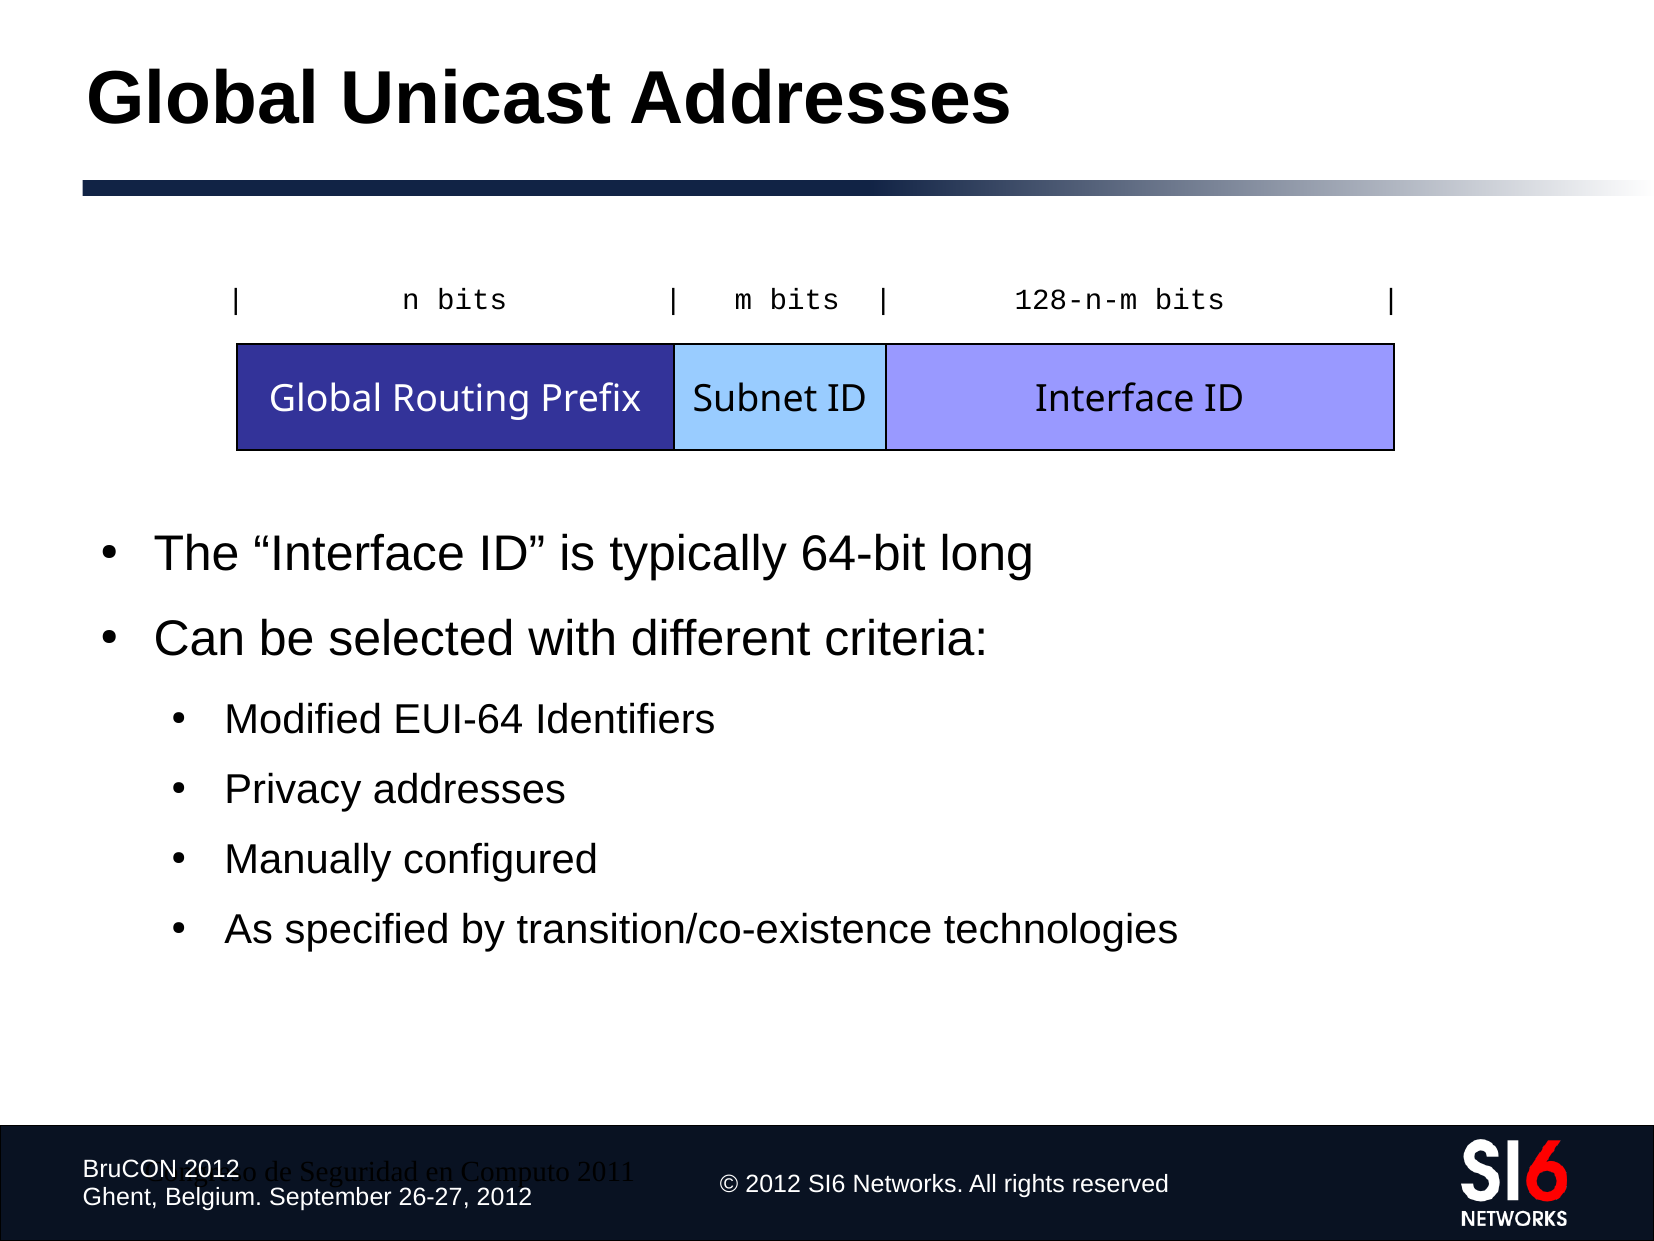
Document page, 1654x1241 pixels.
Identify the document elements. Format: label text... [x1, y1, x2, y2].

picture [1461, 1139, 1567, 1226]
text_box Global Routing Prefix [236, 343, 673, 450]
text_box Subnet ID [673, 343, 886, 450]
list The “Interface ID” is typically 64-bit long Can be selected with different criteria: Modified EUI-64 Identifiers Privacy addresses Manually configured As specified by transition/co-existence technologies [82, 525, 1571, 1109]
text_box Interface ID [886, 343, 1394, 450]
text_box | n bits | m bits | 128-n-m bits | [194, 273, 1437, 324]
title Global Unicast Addresses [86, 30, 1576, 166]
